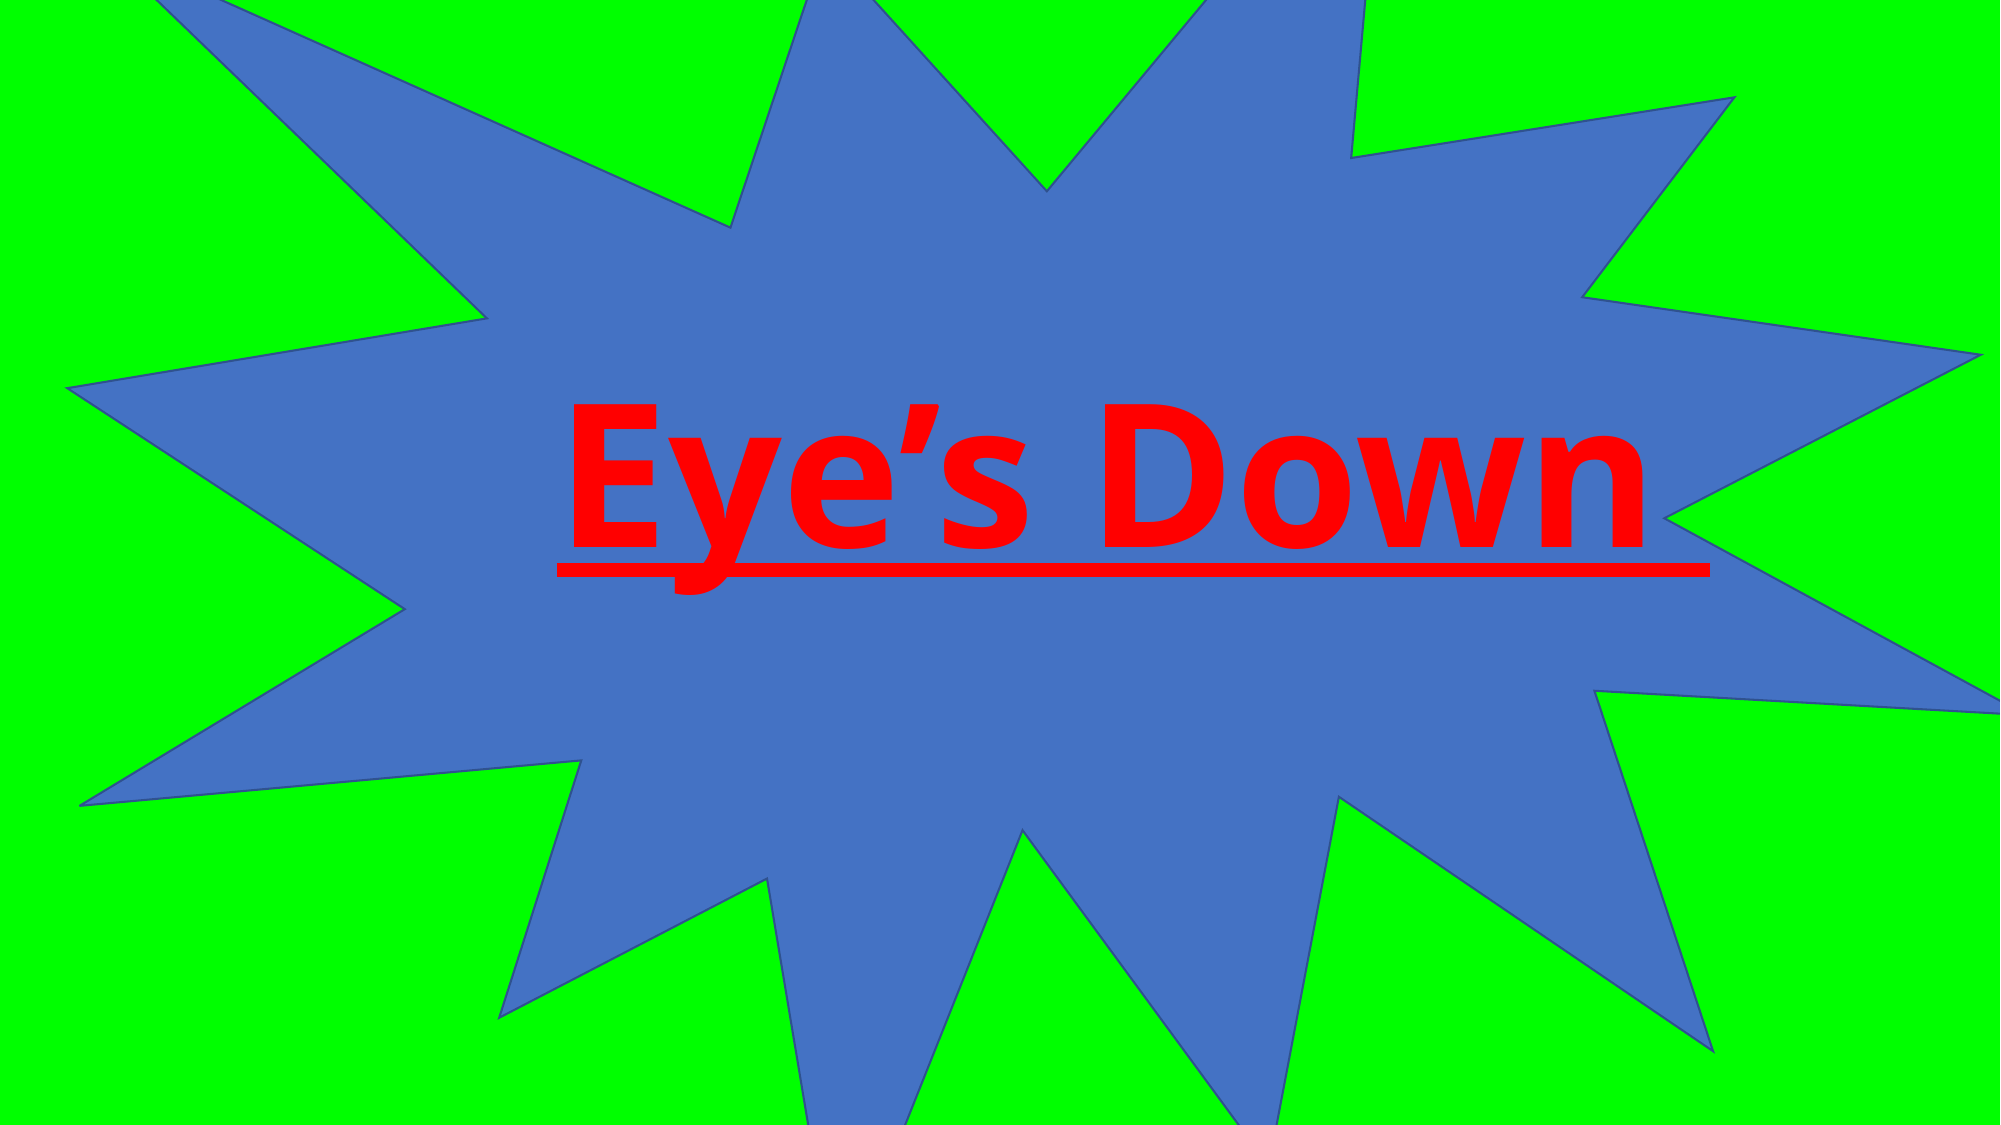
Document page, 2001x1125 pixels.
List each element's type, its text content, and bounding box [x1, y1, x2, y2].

text_box [67, 0, 2000, 1125]
title Eye’s Down [541, 367, 2000, 586]
